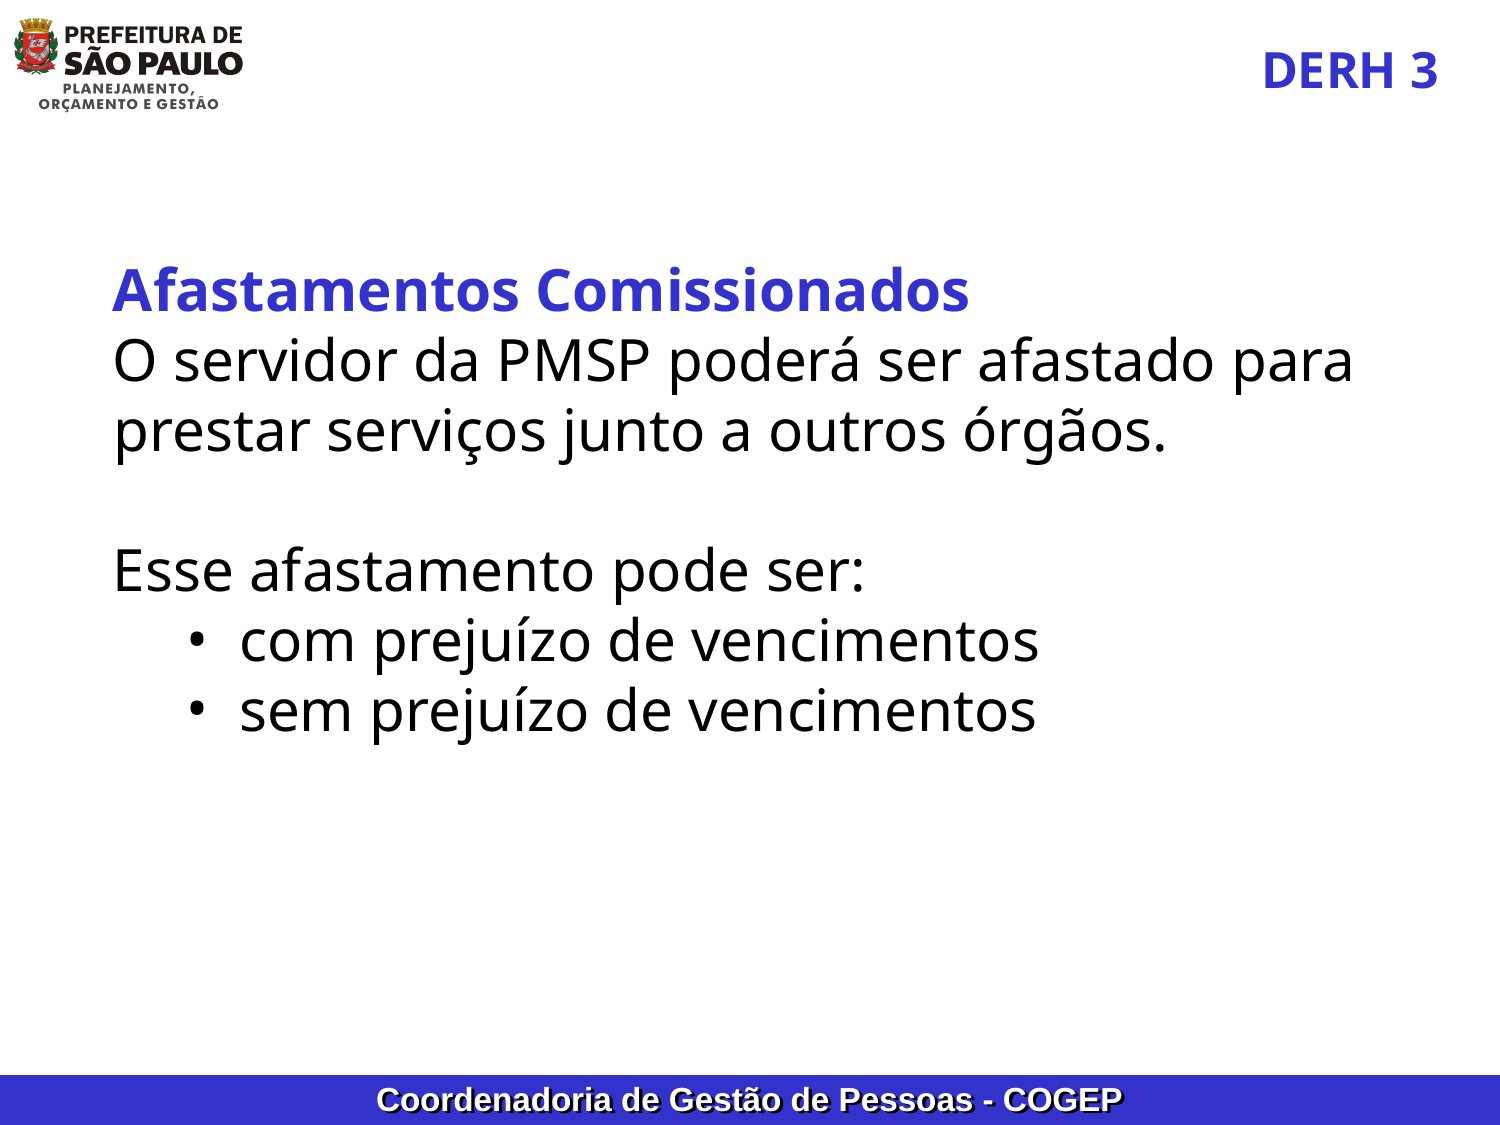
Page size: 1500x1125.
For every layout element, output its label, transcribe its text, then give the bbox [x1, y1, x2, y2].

text_box Afastamentos Comissionados O servidor da PMSP poderá ser afastado para prestar serviços junto a outros órgãos. Esse afastamento pode ser: com prejuízo de vencimentos sem prejuízo de vencimentos [24, 161, 1474, 834]
text_box DERH 3 [1246, 31, 1454, 106]
